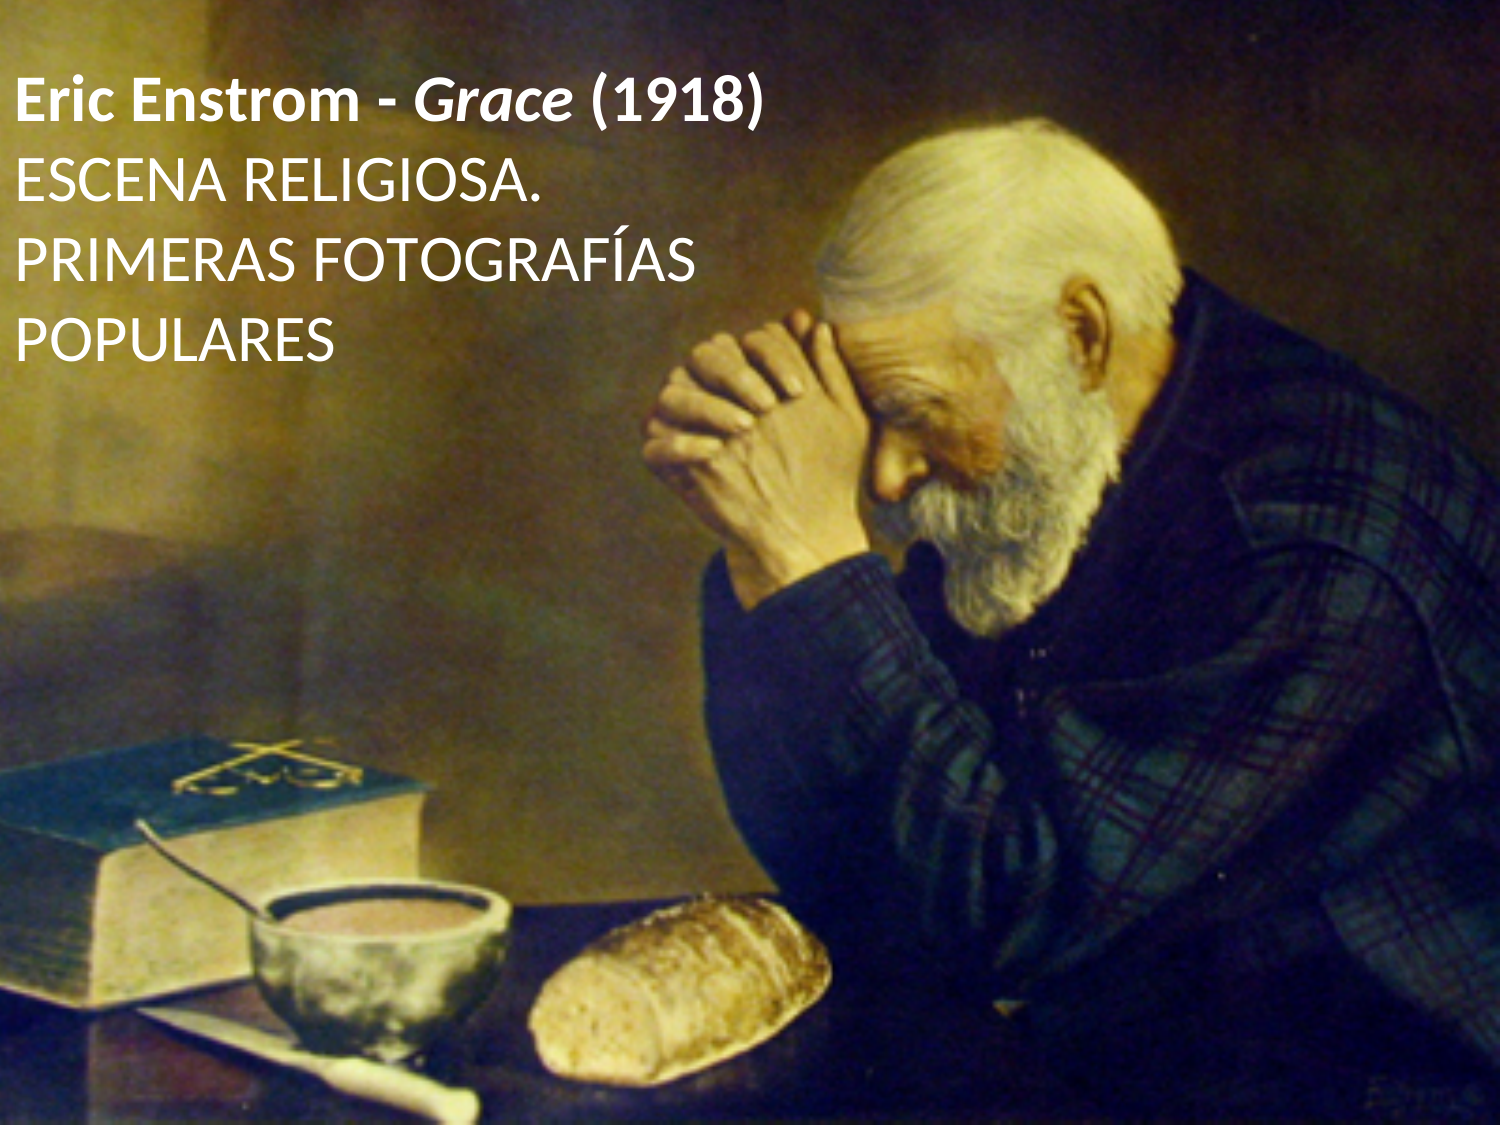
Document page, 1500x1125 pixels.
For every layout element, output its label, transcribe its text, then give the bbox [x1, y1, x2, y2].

picture [0, 0, 1500, 1125]
text_box Eric Enstrom - Grace (1918) ESCENA RELIGIOSA. PRIMERAS FOTOGRAFÍAS POPULARES [0, 46, 821, 383]
